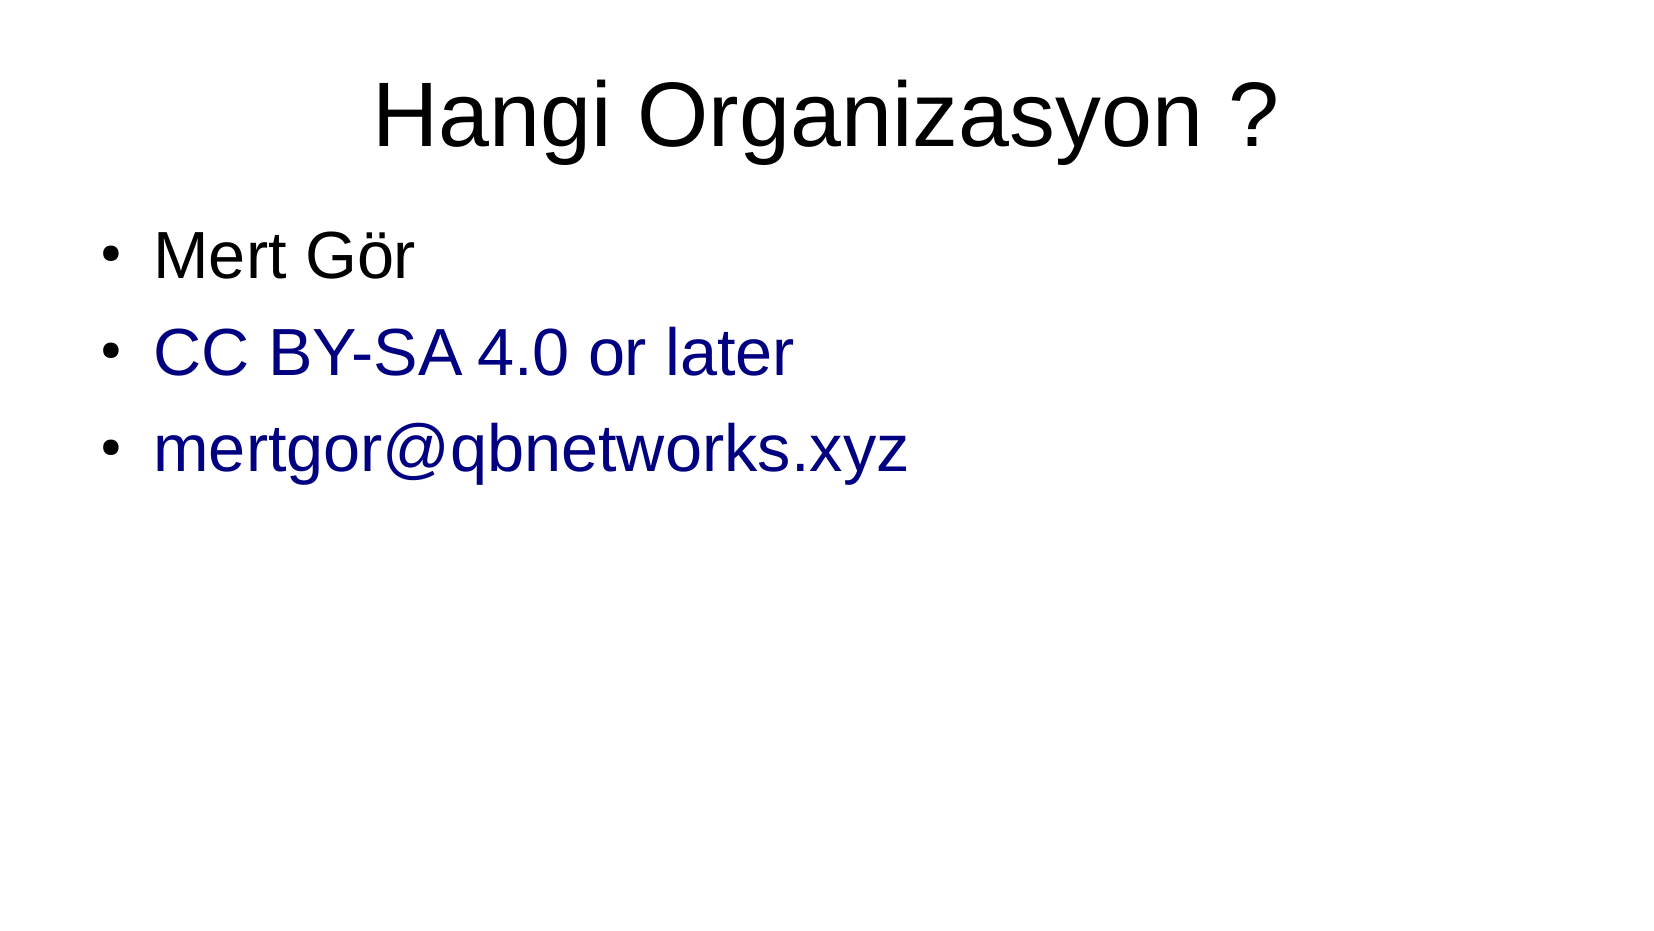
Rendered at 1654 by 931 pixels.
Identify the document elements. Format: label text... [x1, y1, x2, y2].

list Mert Gör CC BY-SA 4.0 or later mertgor@qbnetworks.xyz [82, 217, 1571, 758]
title Hangi Organizasyon ? [82, 37, 1571, 193]
